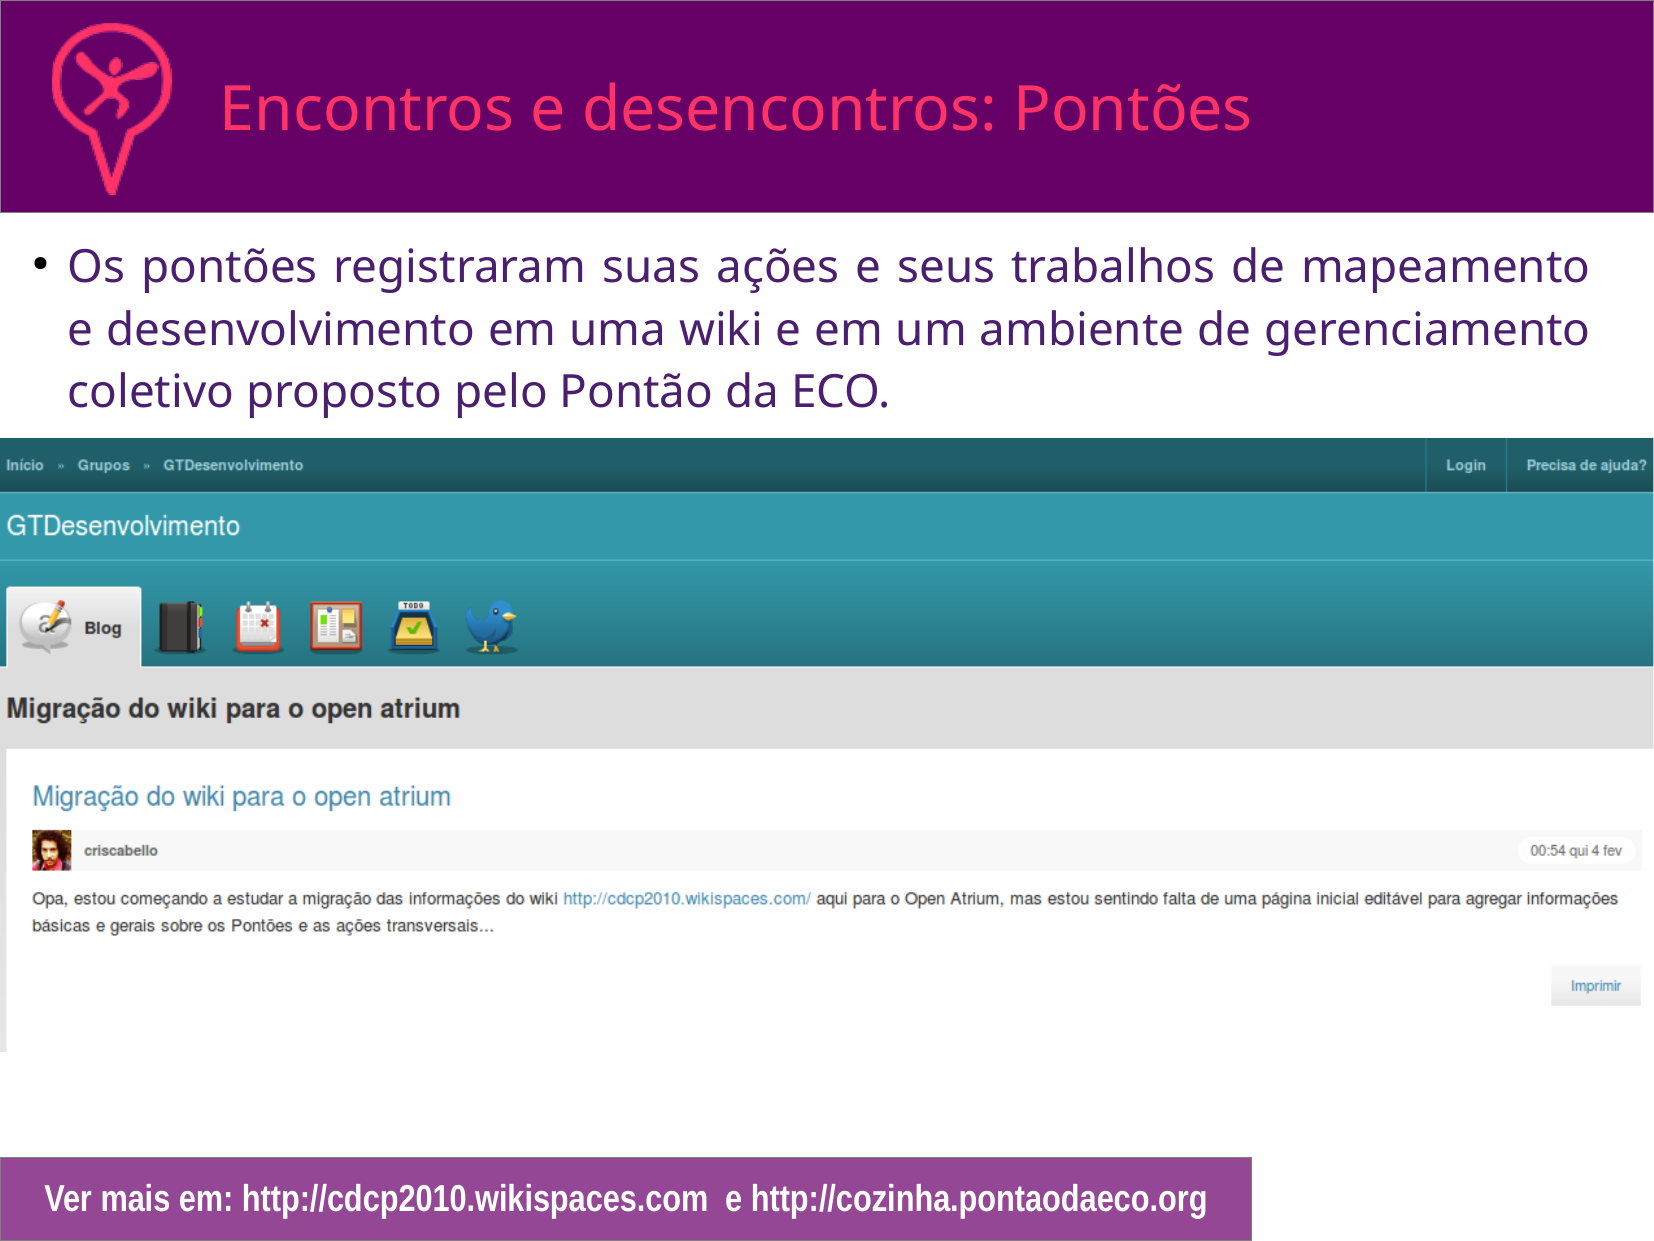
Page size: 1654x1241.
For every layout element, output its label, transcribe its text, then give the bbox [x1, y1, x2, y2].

text_box [0, 1157, 1252, 1241]
picture [0, 438, 1654, 1052]
list [421, 396, 435, 404]
list [59, 236, 1654, 438]
list [254, 396, 267, 404]
list [759, 396, 771, 404]
list [732, 396, 745, 404]
list [355, 396, 369, 404]
list [462, 396, 475, 404]
list [852, 396, 872, 404]
picture [52, 23, 172, 195]
list [328, 396, 341, 404]
text_box Os pontões registraram suas ações e seus trabalhos de mapeamento e desenvolvimento em uma wiki e em um ambiente de gerenciamento coletivo proposto pelo Pontão da ECO. [17, 226, 1607, 396]
list [213, 396, 227, 404]
list [527, 396, 541, 404]
list [96, 396, 110, 404]
list [665, 396, 677, 404]
list [299, 396, 313, 404]
text_box Ver mais em: http://cdcp2010.wikispaces.com e http://cozinha.pontaodaeco.org [29, 1169, 1613, 1241]
list [692, 396, 706, 404]
text_box [0, 0, 1654, 213]
title Encontros e desencontros: Pontões [172, 23, 1595, 190]
list [594, 396, 608, 404]
